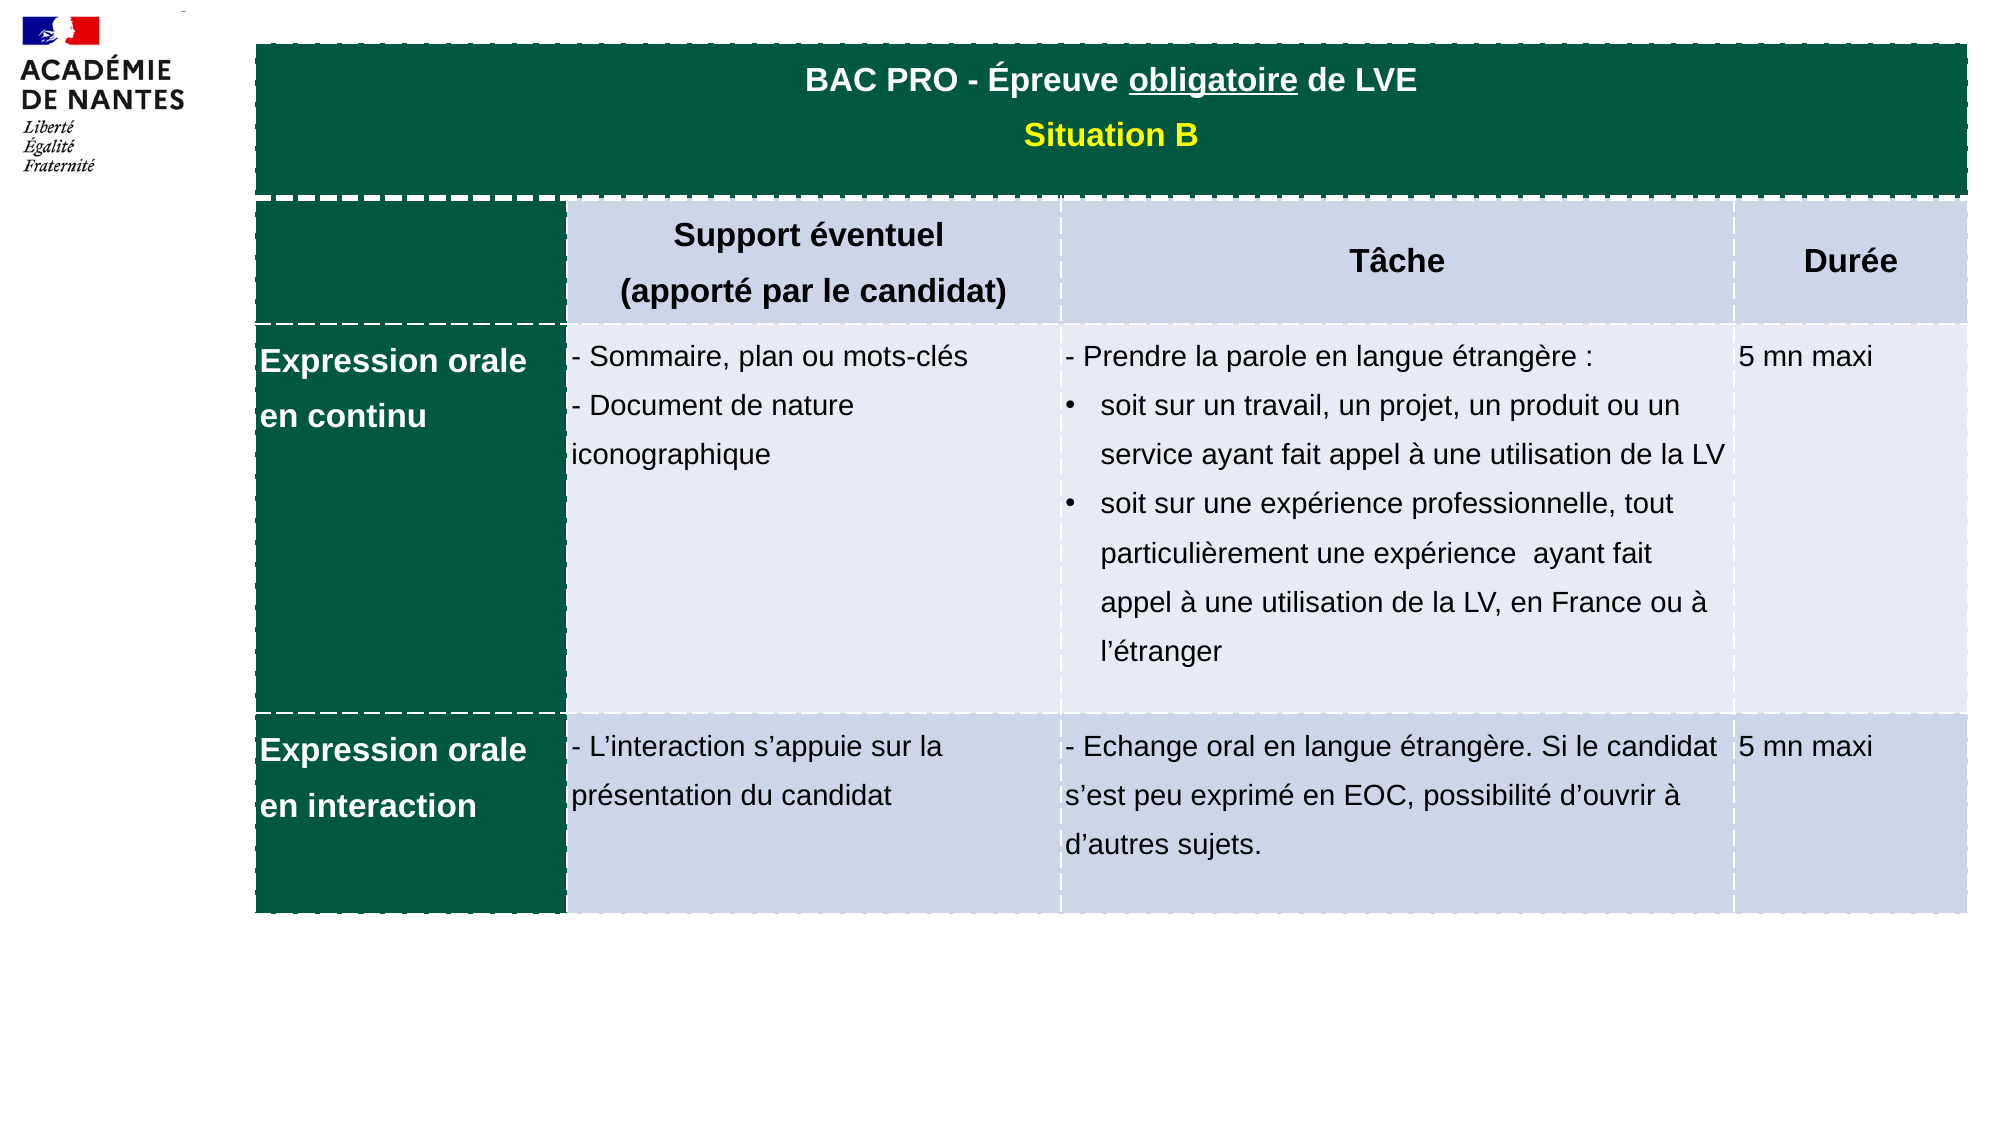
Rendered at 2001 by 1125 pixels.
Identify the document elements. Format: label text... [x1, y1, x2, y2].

table_cell - Prendre la parole en langue étrangère : soit sur un travail, un projet, un produit ou un service ayant fait appel à une utilisation de la LV soit sur une expérience professionnelle, tout particulièrement une expérience ayant fait appel à une utilisation de la LV, en France ou à l’étranger [1061, 324, 1734, 713]
table_cell - Sommaire, plan ou mots-clés - Document de nature iconographique [567, 324, 1061, 713]
table_cell - Echange oral en langue étrangère. Si le candidat s’est peu exprimé en EOC, possibilité d’ouvrir à d’autres sujets. [1061, 713, 1734, 914]
table_cell Tâche [1061, 198, 1734, 324]
picture [11, 11, 186, 178]
table_cell Expression orale en interaction [255, 713, 567, 914]
table_cell Support éventuel (apporté par le candidat) [567, 198, 1061, 324]
table_cell 5 mn maxi [1734, 324, 1968, 713]
table_cell - L’interaction s’appuie sur la présentation du candidat [567, 713, 1061, 914]
table_cell Durée [1734, 198, 1968, 324]
table_cell [255, 198, 567, 324]
table_header BAC PRO - Épreuve obligatoire de LVE Situation B [255, 43, 1968, 198]
table_cell 5 mn maxi [1734, 713, 1968, 914]
table_cell Expression orale en continu [255, 324, 567, 713]
